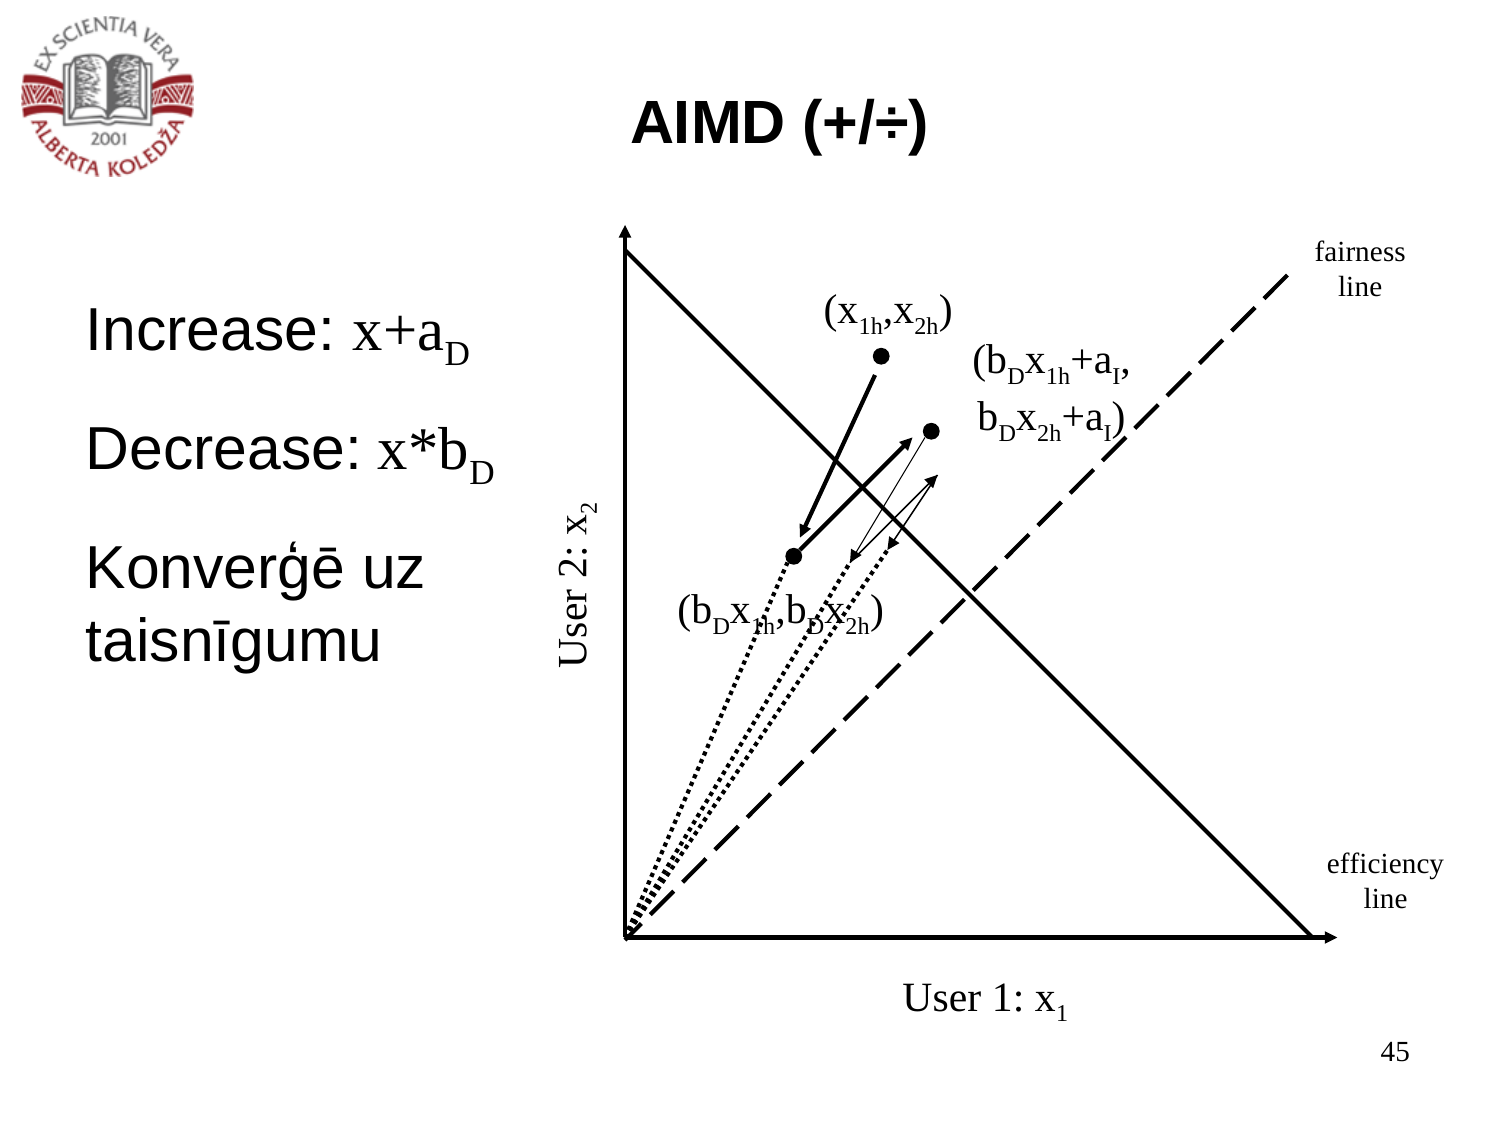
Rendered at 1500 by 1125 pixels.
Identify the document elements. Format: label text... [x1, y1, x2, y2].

picture [21, 16, 194, 177]
text_box [874, 349, 888, 363]
text_box (bDx1h,bDx2h) [662, 575, 899, 647]
text_box [787, 549, 801, 563]
text_box <skaitlis> [1074, 1025, 1426, 1101]
text_box (x1h,x2h) [808, 275, 968, 347]
list Increase: x+aD Decrease: x*bD Konverģē uz taisnīgumu [0, 281, 575, 950]
text_box (bDx1h+aI, bDx2h+aI) [957, 324, 1146, 454]
text_box efficiency line [1312, 837, 1460, 923]
text_box [924, 424, 938, 438]
text_box User 2: x2 [575, 487, 610, 684]
text_box fairness line [1299, 224, 1421, 310]
title AIMD (+/÷) [137, 50, 1400, 188]
text_box User 1: x1 [887, 962, 1084, 1034]
